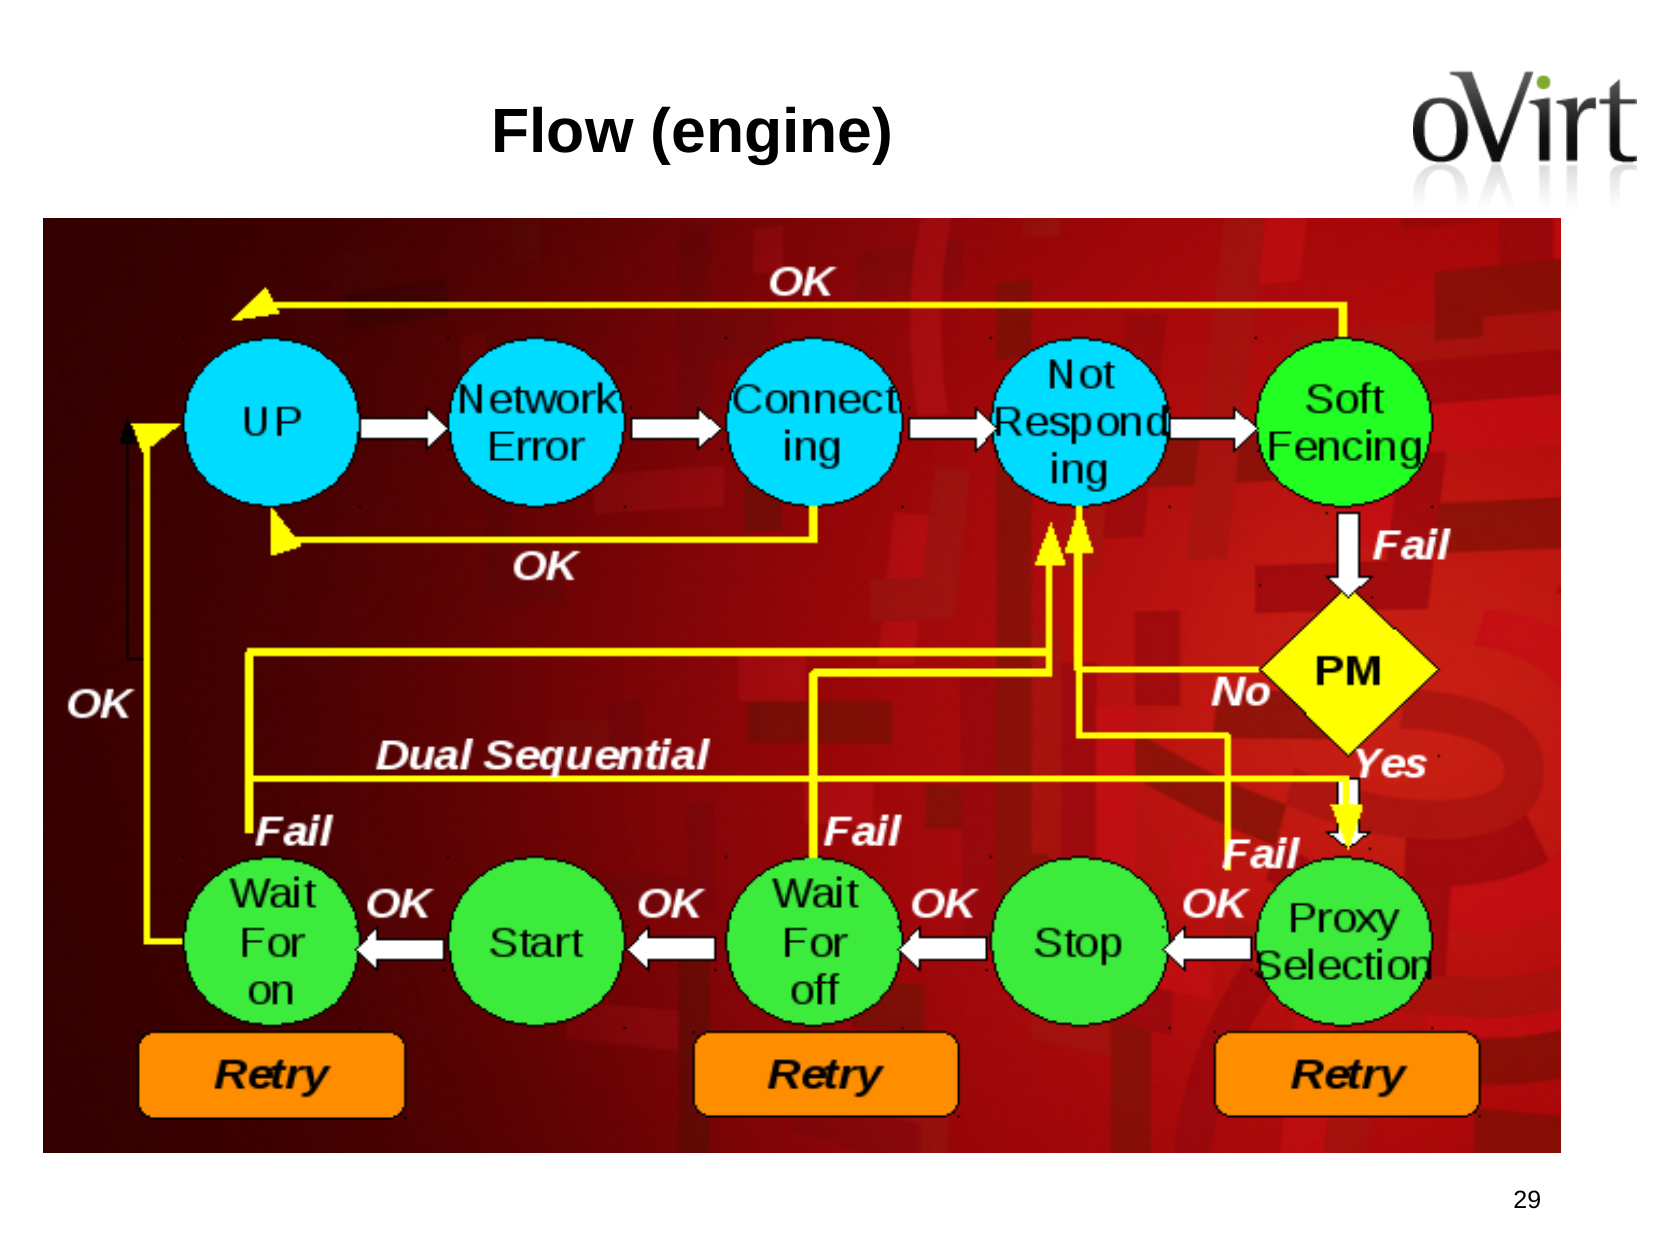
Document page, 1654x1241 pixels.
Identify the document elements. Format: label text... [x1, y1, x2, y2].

picture [1413, 63, 1637, 212]
title Flow (engine) [82, 37, 1303, 218]
picture [43, 218, 1561, 1153]
